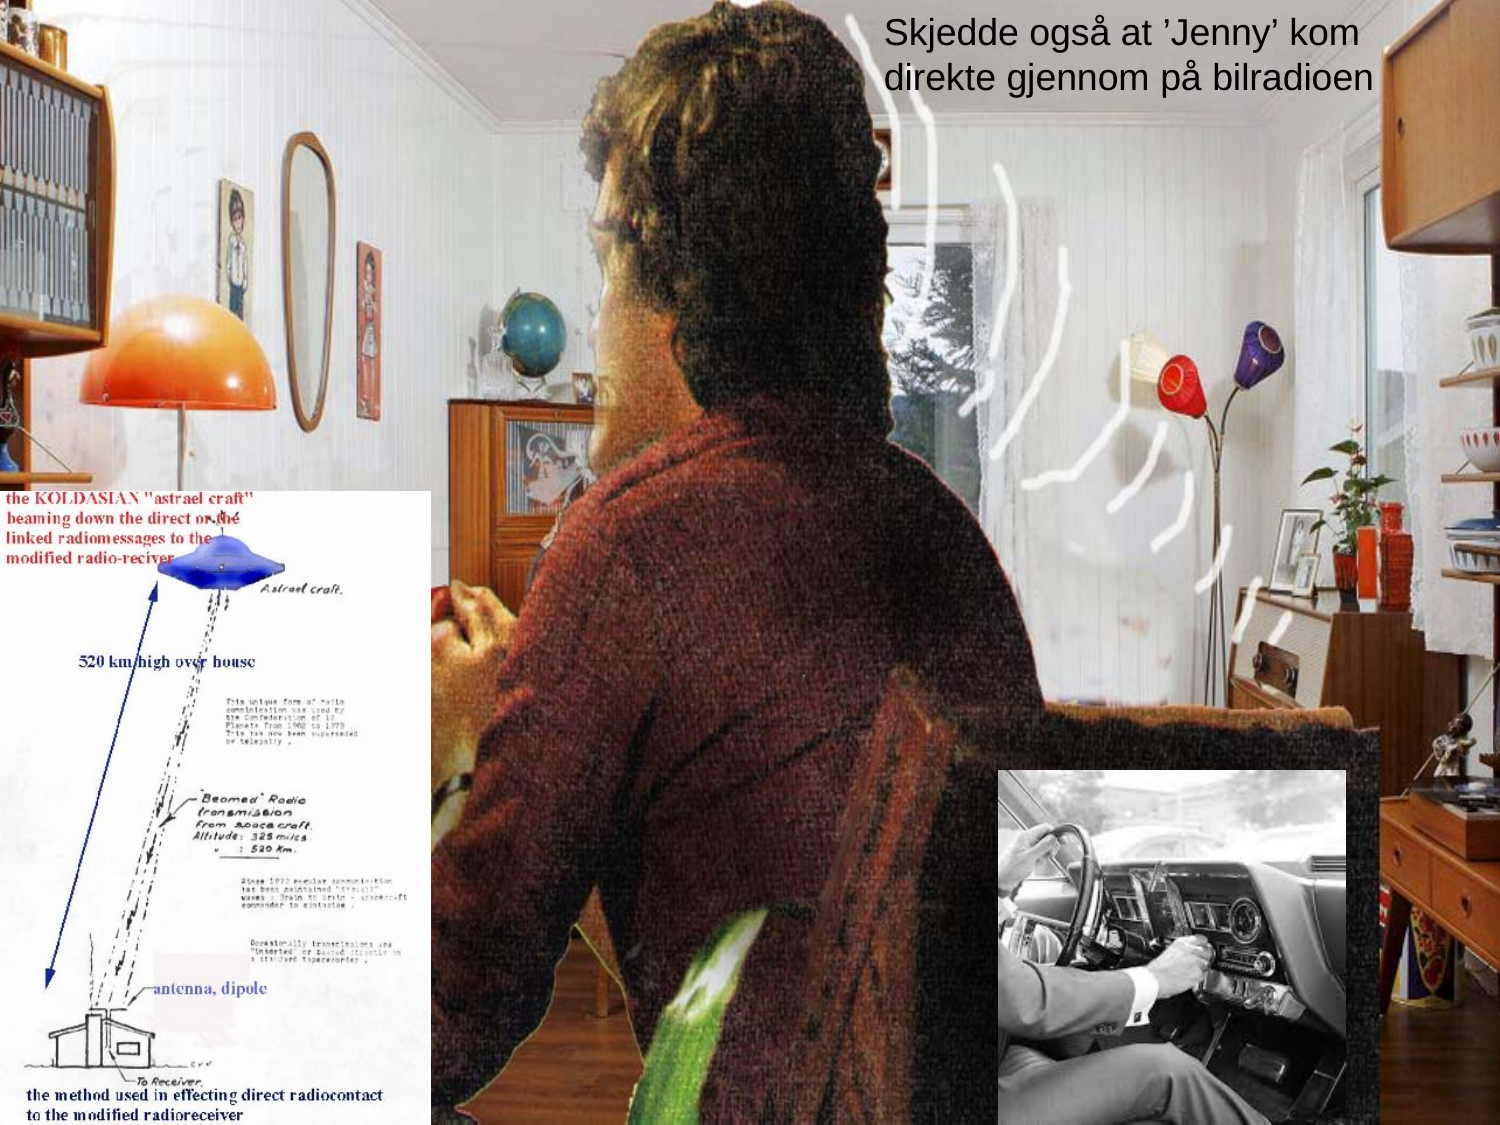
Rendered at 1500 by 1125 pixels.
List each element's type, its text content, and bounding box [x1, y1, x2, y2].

text_box Skjedde også at ’Jenny’ kom direkte gjennom på bilradioen [869, 0, 1390, 106]
picture [0, 0, 1500, 1125]
